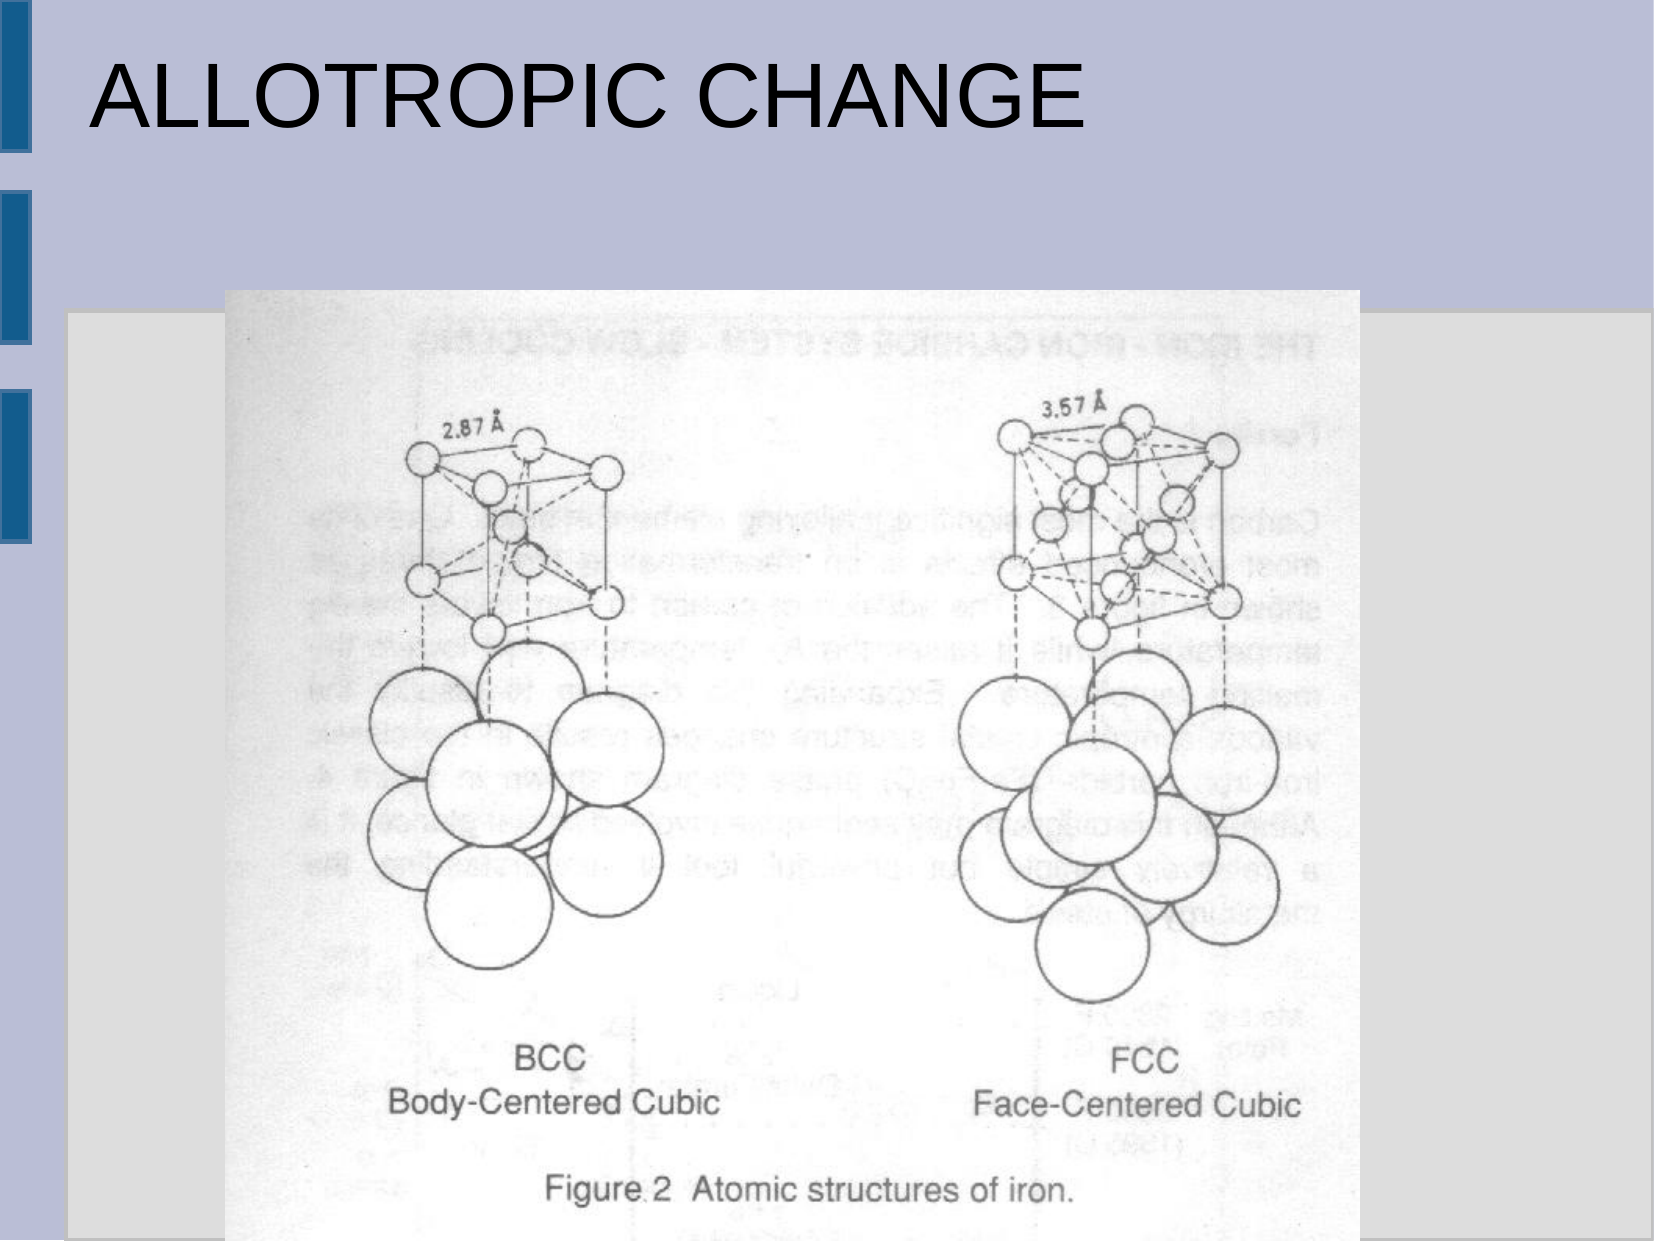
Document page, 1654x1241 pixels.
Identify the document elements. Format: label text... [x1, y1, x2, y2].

text_box ALLOTROPIC CHANGE [75, 37, 1613, 155]
picture [225, 290, 1360, 1241]
